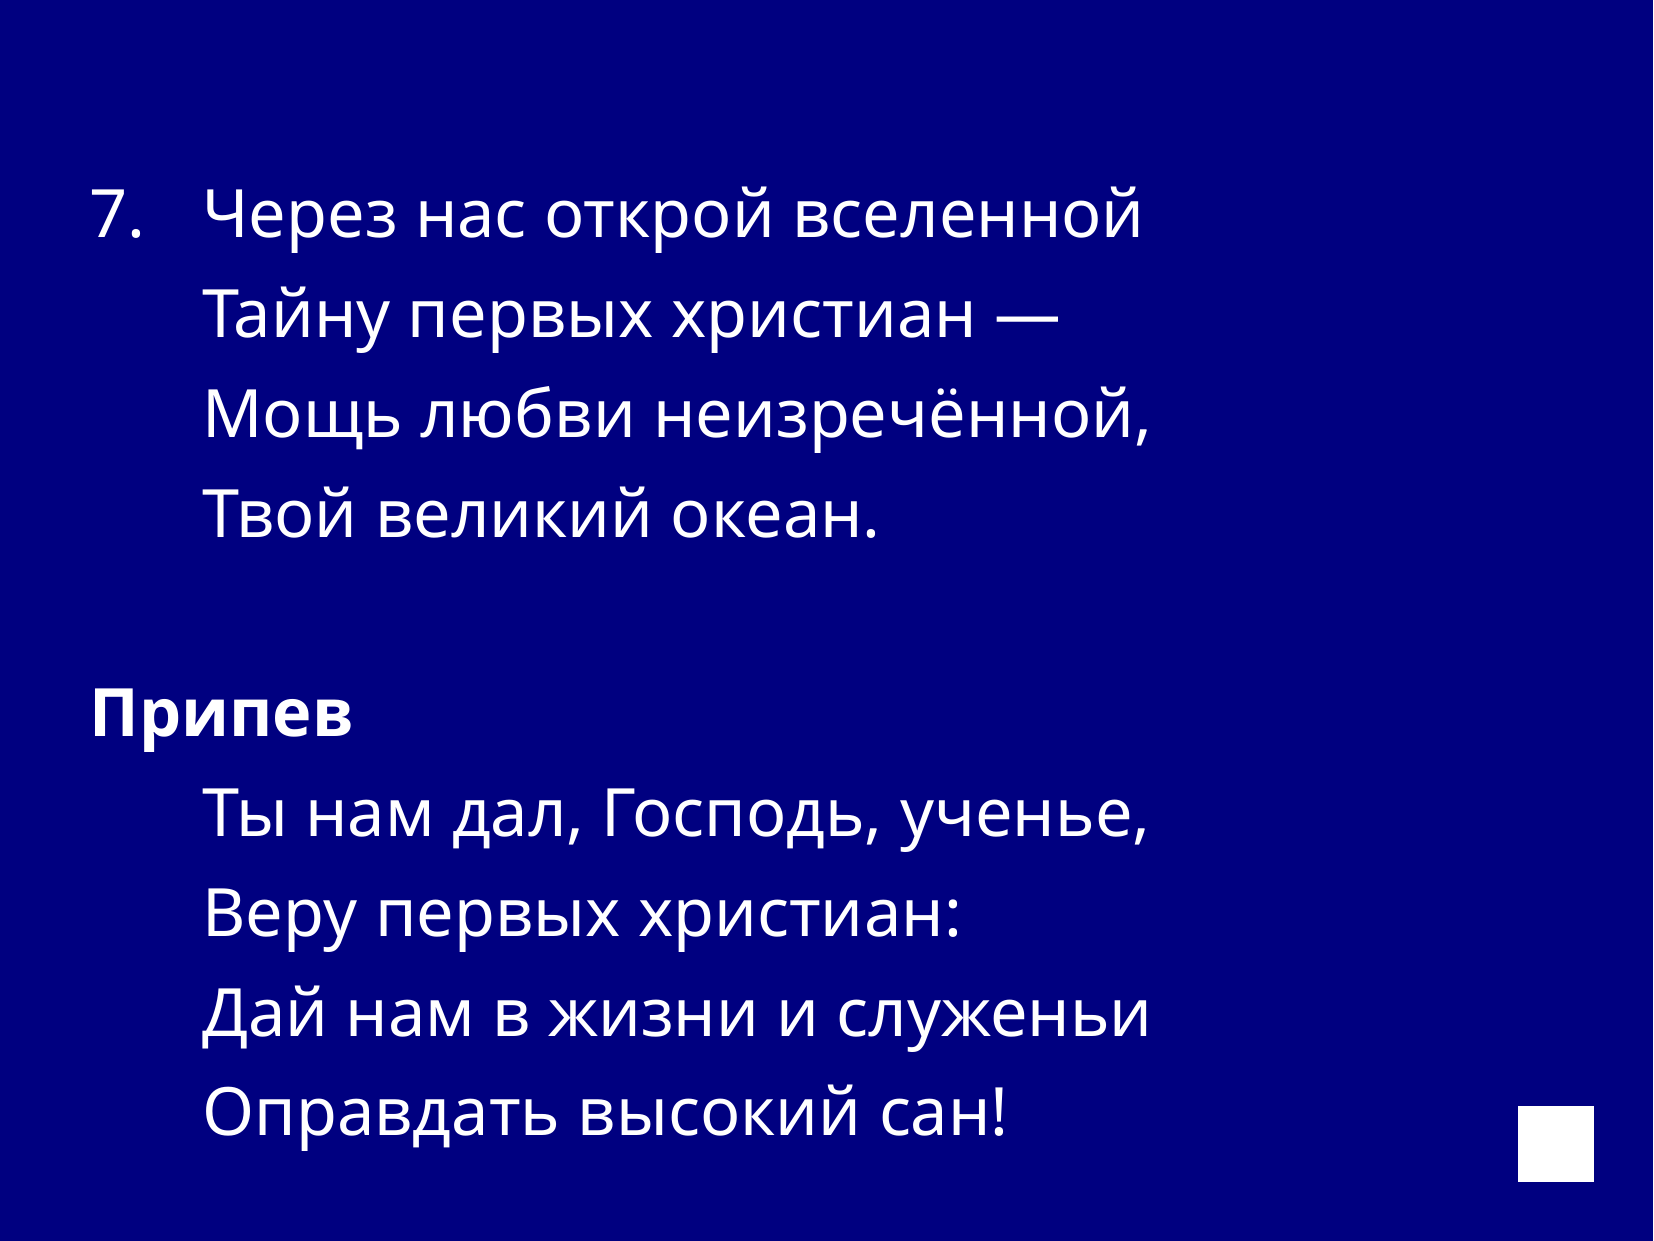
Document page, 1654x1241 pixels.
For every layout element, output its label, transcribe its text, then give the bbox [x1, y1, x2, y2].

text_box 7. Через нас открой вселенной Тайну первых христиан — Мощь любви неизречённой, Твой великий океан. Припев Ты нам дал, Господь, ученье, Веру первых христиан: Дай нам в жизни и служеньи Оправдать высокий сан! [75, 150, 1576, 1163]
text_box [1518, 1106, 1594, 1182]
